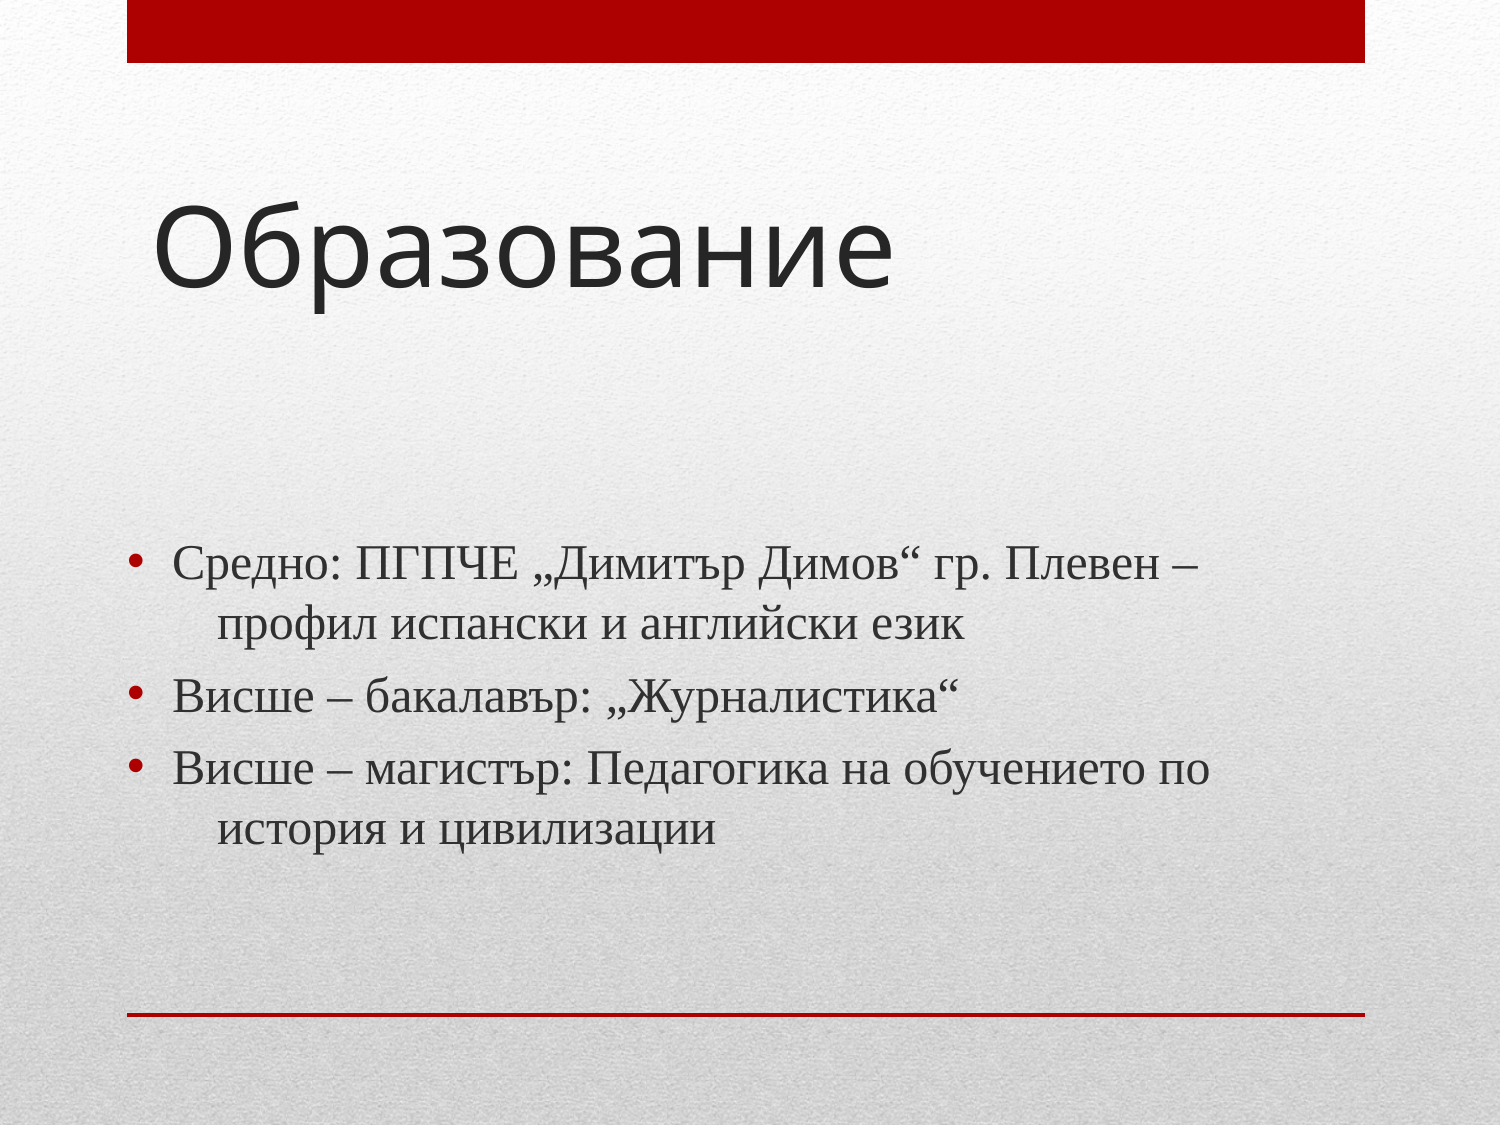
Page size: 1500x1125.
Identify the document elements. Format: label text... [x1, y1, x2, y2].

list Средно: ПГПЧЕ „Димитър Димов“ гр. Плевен – профил испански и английски език Висше – бакалавър: „Журналистика“ Висше – магистър: Педагогика на обучението по история и цивилизации [112, 373, 1350, 1012]
title Образование [135, 54, 1249, 318]
